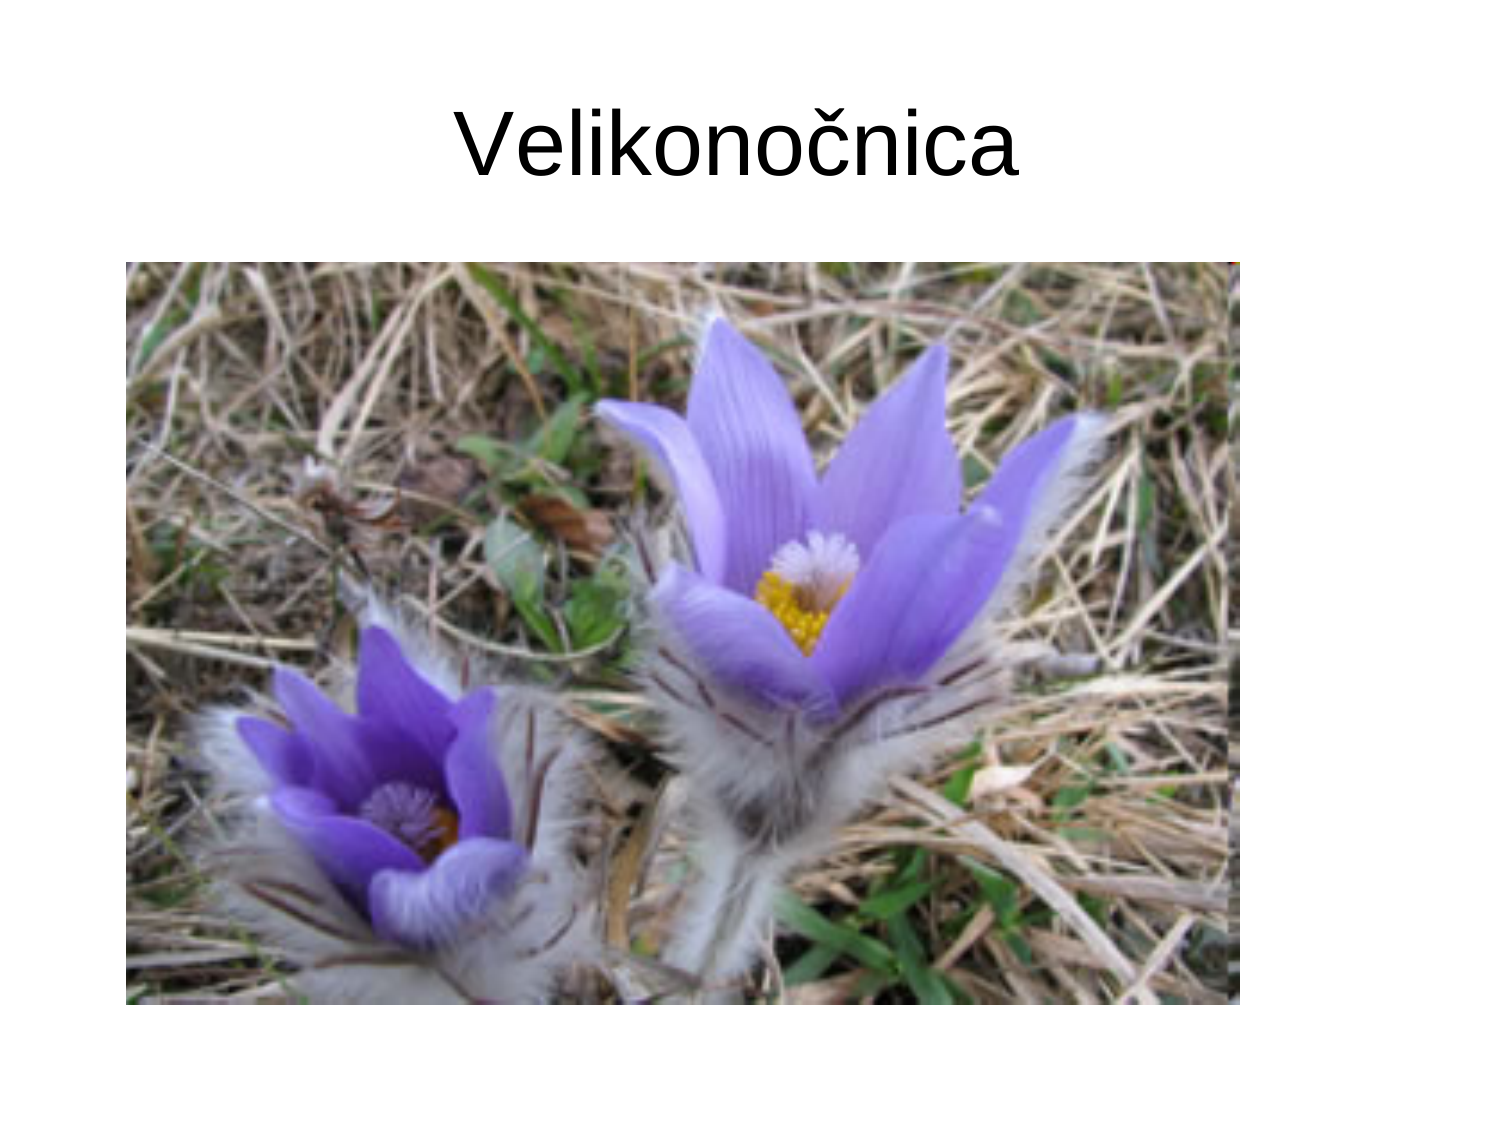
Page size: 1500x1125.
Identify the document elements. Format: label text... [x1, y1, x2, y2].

picture [126, 262, 1240, 1005]
title Velikonočnica [75, 45, 1426, 233]
